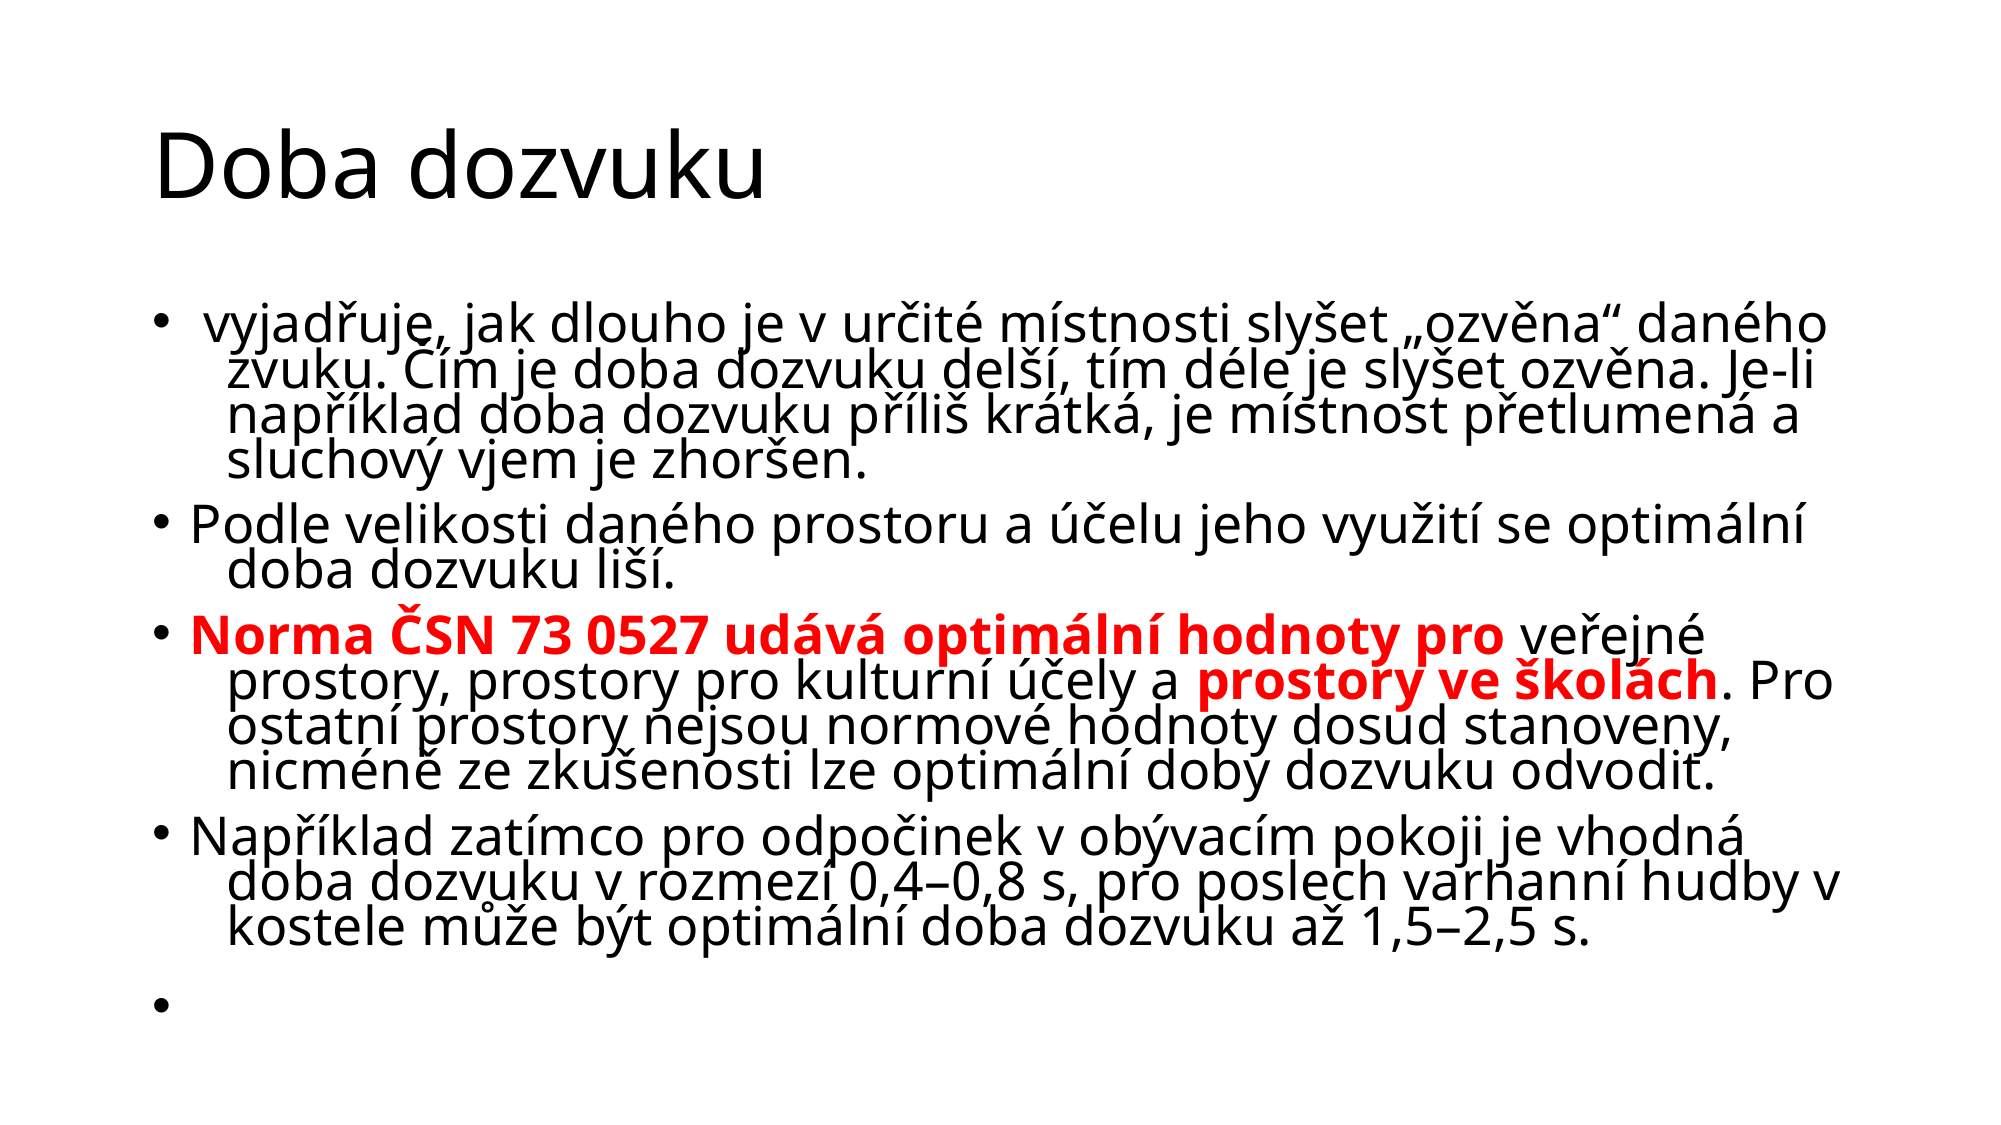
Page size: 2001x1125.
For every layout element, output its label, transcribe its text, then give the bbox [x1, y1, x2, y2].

list vyjadřuje, jak dlouho je v určité místnosti slyšet „ozvěna“ daného zvuku. Čím je doba dozvuku delší, tím déle je slyšet ozvěna. Je-li například doba dozvuku příliš krátká, je místnost přetlumená a sluchový vjem je zhoršen. Podle velikosti daného prostoru a účelu jeho využití se optimální doba dozvuku liší. Norma ČSN 73 0527 udává optimální hodnoty pro veřejné prostory, prostory pro kulturní účely a prostory ve školách. Pro ostatní prostory nejsou normové hodnoty dosud stanoveny, nicméně ze zkušenosti lze optimální doby dozvuku odvodit. Například zatímco pro odpočinek v obývacím pokoji je vhodná doba dozvuku v rozmezí 0,4–0,8 s, pro poslech varhanní hudby v kostele může být optimální doba dozvuku až 1,5–2,5 s. [137, 299, 1863, 1014]
title Doba dozvuku [137, 59, 1863, 278]
